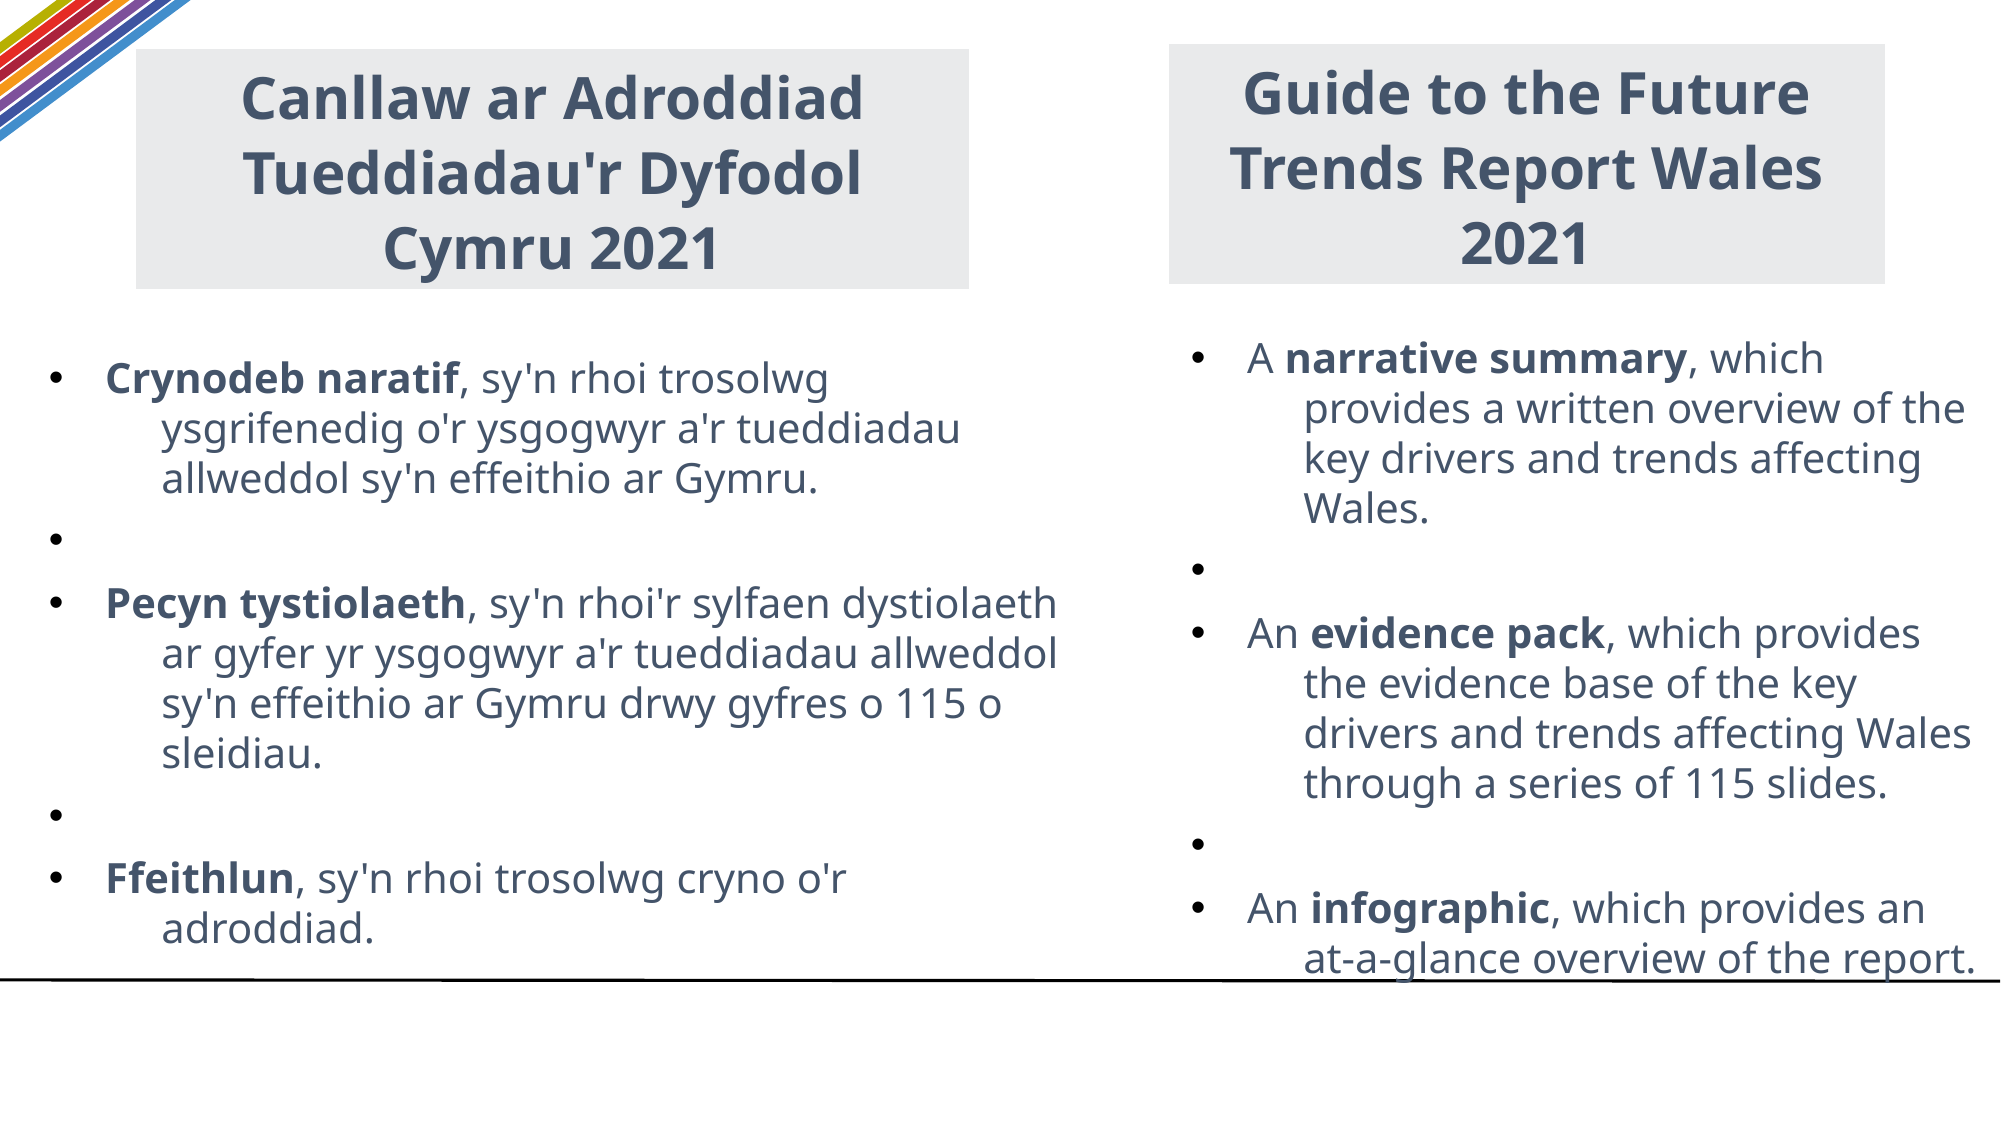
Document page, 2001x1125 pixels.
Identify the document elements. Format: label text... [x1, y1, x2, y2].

text_box Canllaw ar Adroddiad Tueddiadau'r Dyfodol Cymru 2021 [136, 49, 969, 289]
text_box Crynodeb naratif, sy'n rhoi trosolwg ysgrifenedig o'r ysgogwyr a'r tueddiadau allweddol sy'n effeithio ar Gymru. Pecyn tystiolaeth, sy'n rhoi'r sylfaen dystiolaeth ar gyfer yr ysgogwyr a'r tueddiadau allweddol sy'n effeithio ar Gymru drwy gyfres o 115 o sleidiau. Ffeithlun, sy'n rhoi trosolwg cryno o'r adroddiad. [33, 344, 1078, 989]
text_box Guide to the Future Trends Report Wales 2021 [1169, 44, 1885, 284]
text_box A narrative summary, which provides a written overview of the key drivers and trends affecting Wales. An evidence pack, which provides the evidence base of the key drivers and trends affecting Wales through a series of 115 slides. An infographic, which provides an at-a-glance overview of the report. [1025, 324, 2000, 1009]
